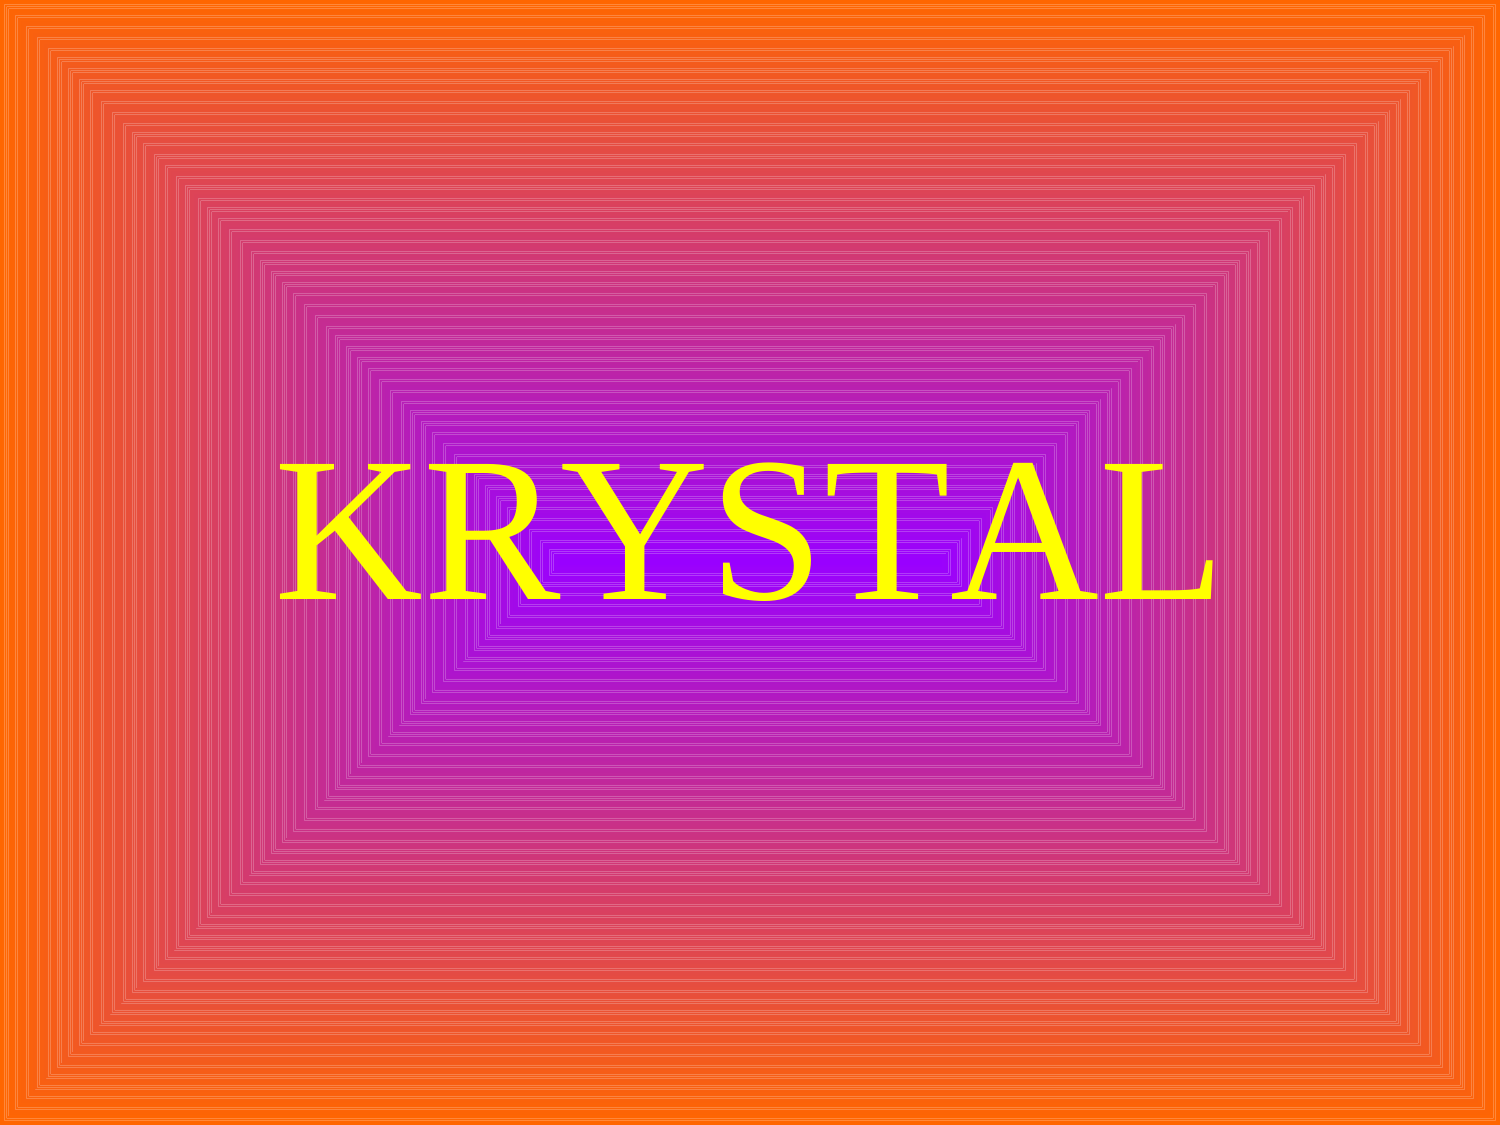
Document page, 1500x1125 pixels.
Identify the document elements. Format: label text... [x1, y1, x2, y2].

text_box KRYSTAL [0, 385, 1500, 649]
